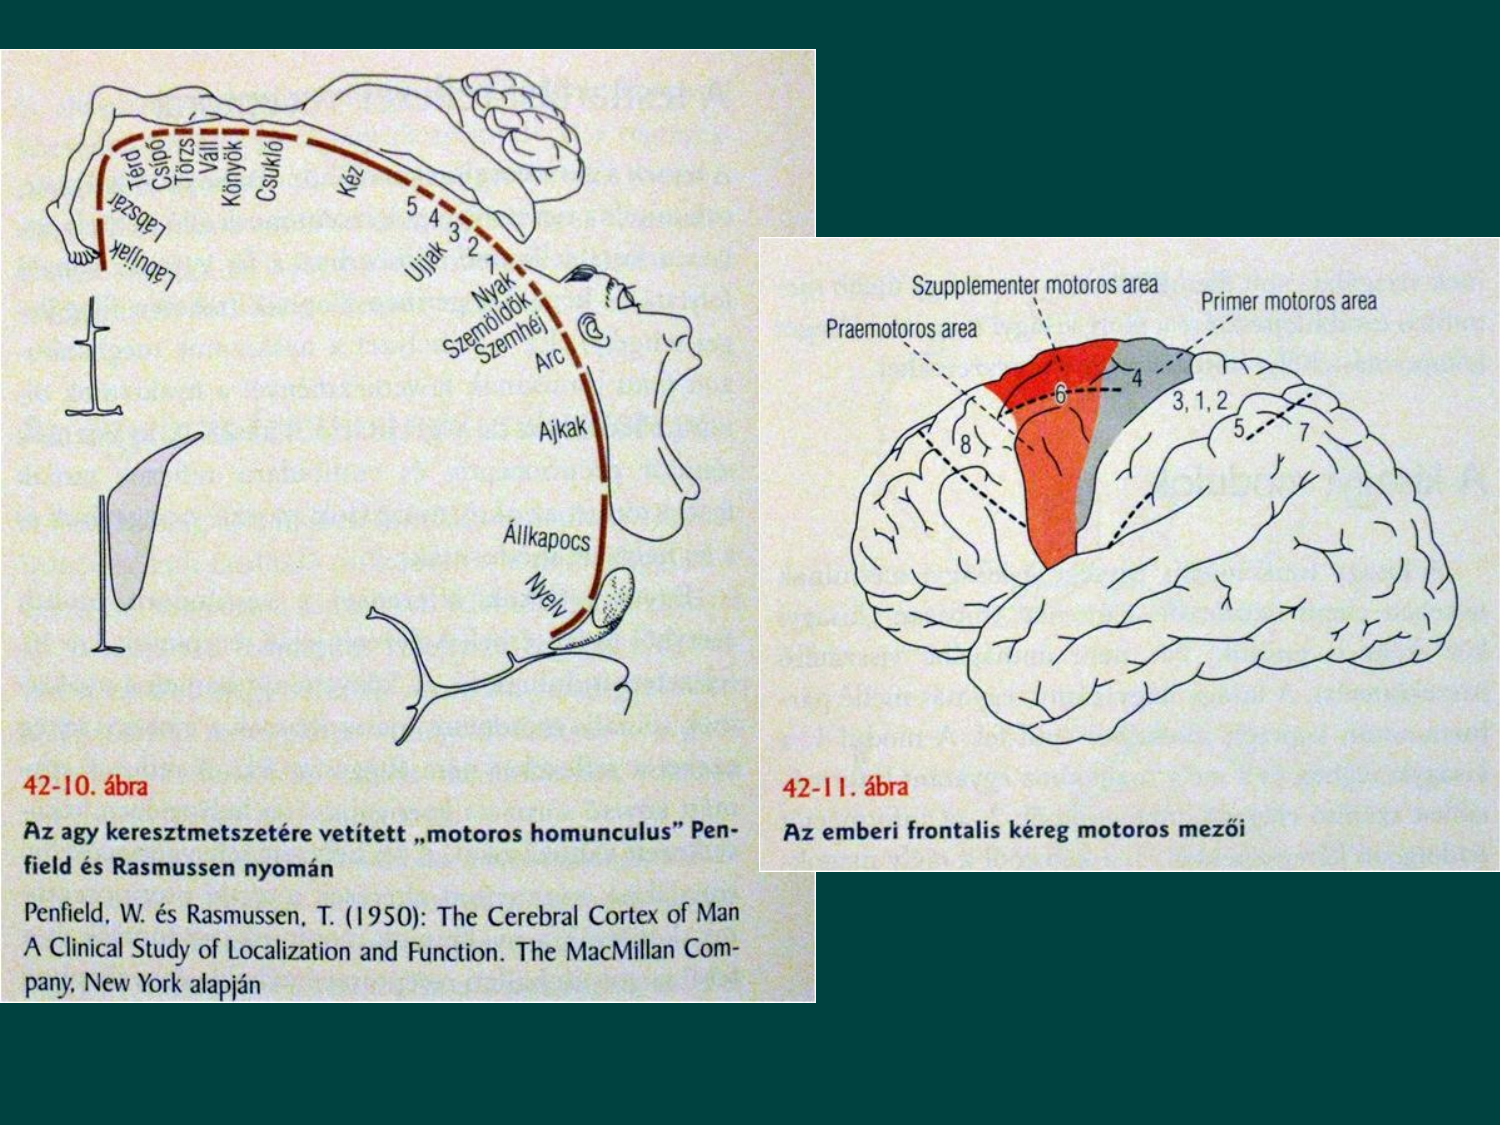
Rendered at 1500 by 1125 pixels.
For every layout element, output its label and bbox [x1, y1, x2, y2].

picture [0, 49, 1500, 1003]
